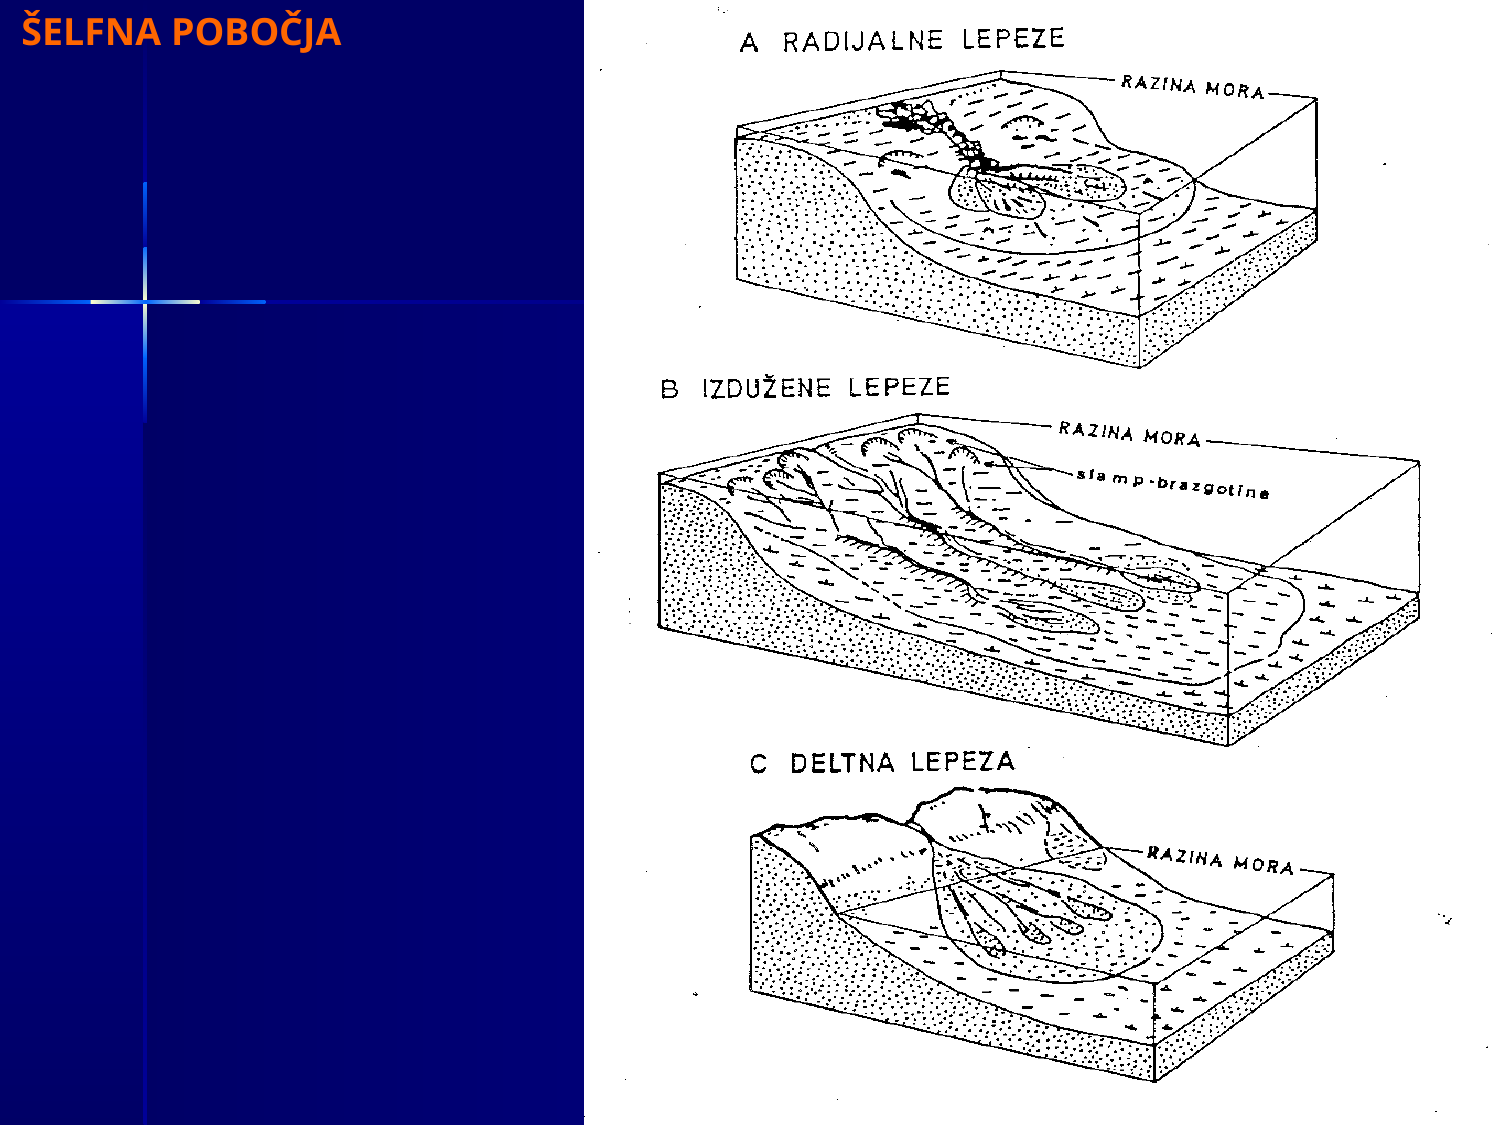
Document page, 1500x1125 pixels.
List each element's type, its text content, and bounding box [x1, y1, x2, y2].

picture [584, 0, 1500, 1125]
text_box ŠELFNA POBOČJA [6, 0, 357, 61]
